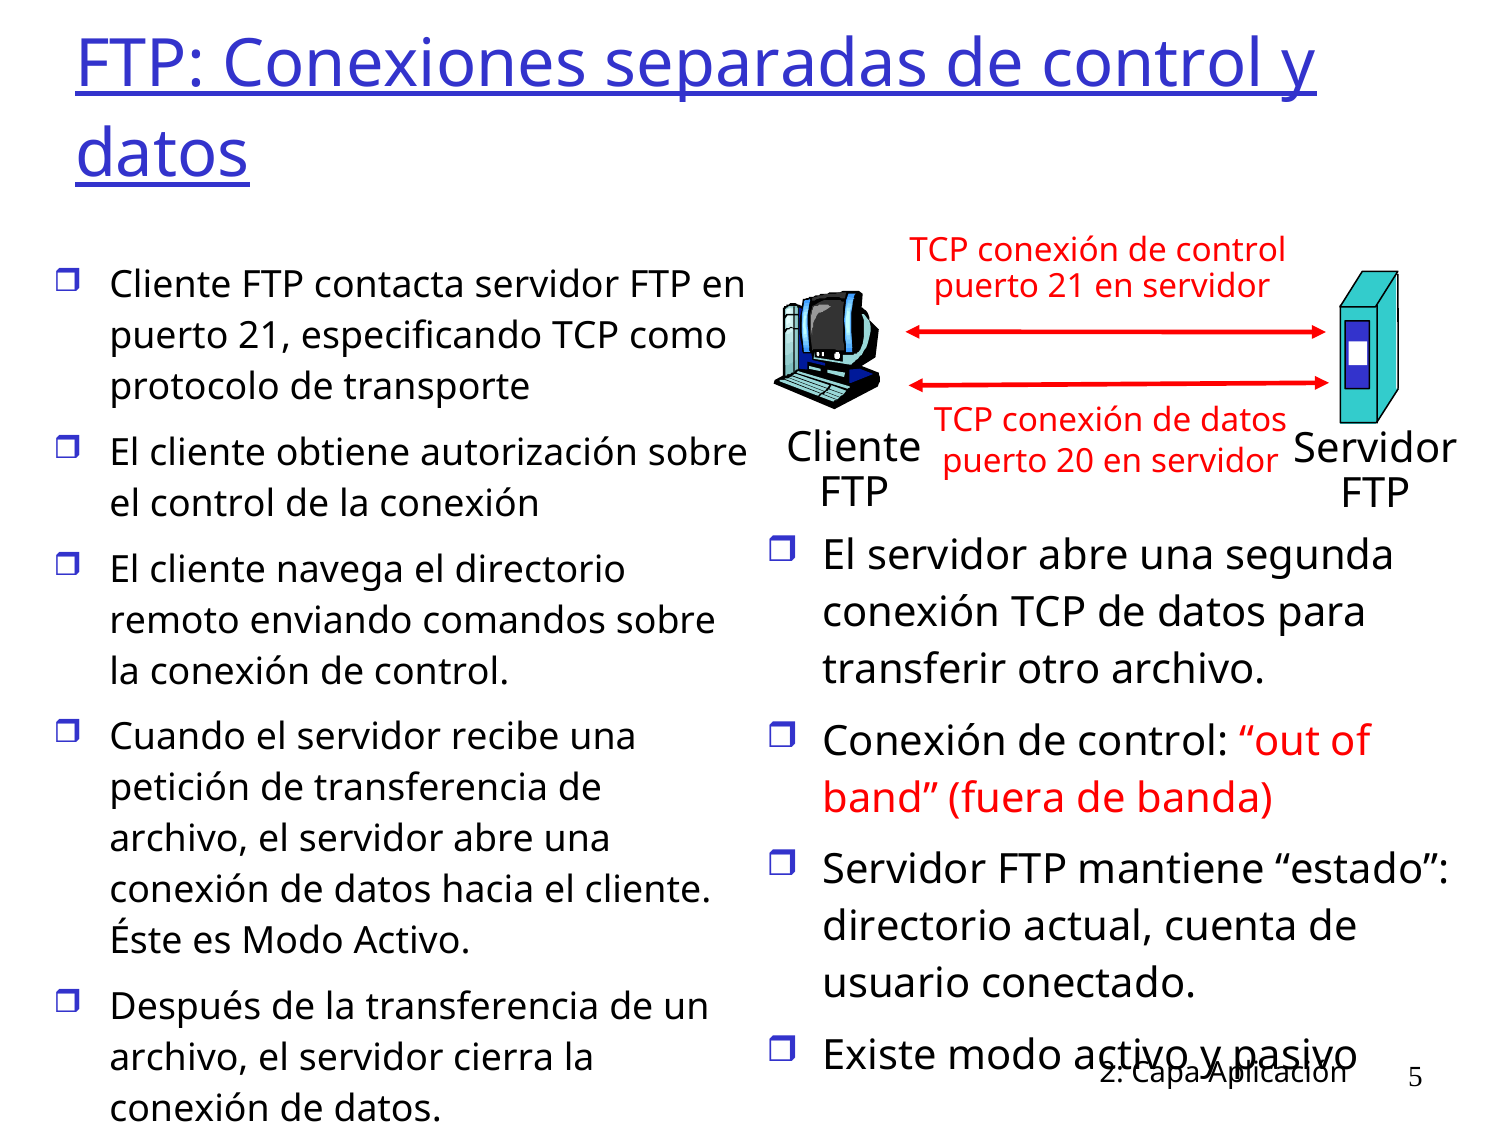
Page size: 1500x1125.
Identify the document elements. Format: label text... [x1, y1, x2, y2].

text_box TCP conexión de control puerto 21 en servidor [879, 225, 1317, 313]
title FTP: Conexiones separadas de control y datos [75, 23, 1426, 188]
text_box Cliente FTP [771, 417, 938, 523]
text_box [1340, 271, 1398, 418]
text_box [773, 290, 880, 410]
list Cliente FTP contacta servidor FTP en puerto 21, especificando TCP como protocolo de transporte El cliente obtiene autorización sobre el control de la conexión El cliente navega el directorio remoto enviando comandos sobre la conexión de control. Cuando el servidor recibe una petición de transferencia de archivo, el servidor abre una conexión de datos hacia el cliente. Éste es Modo Activo. Después de la transferencia de un archivo, el servidor cierra la conexión de datos. [53, 257, 751, 1013]
text_box TCP conexión de datos puerto 20 en servidor [912, 395, 1309, 487]
text_box Servidor FTP [1278, 418, 1473, 525]
list El servidor abre una segunda conexión TCP de datos para transferir otro archivo. Conexión de control: “out of band” (fuera de banda)‏ Servidor FTP mantiene “estado”: directorio actual, cuenta de usuario conectado. Existe modo activo y pasivo [766, 525, 1463, 1081]
